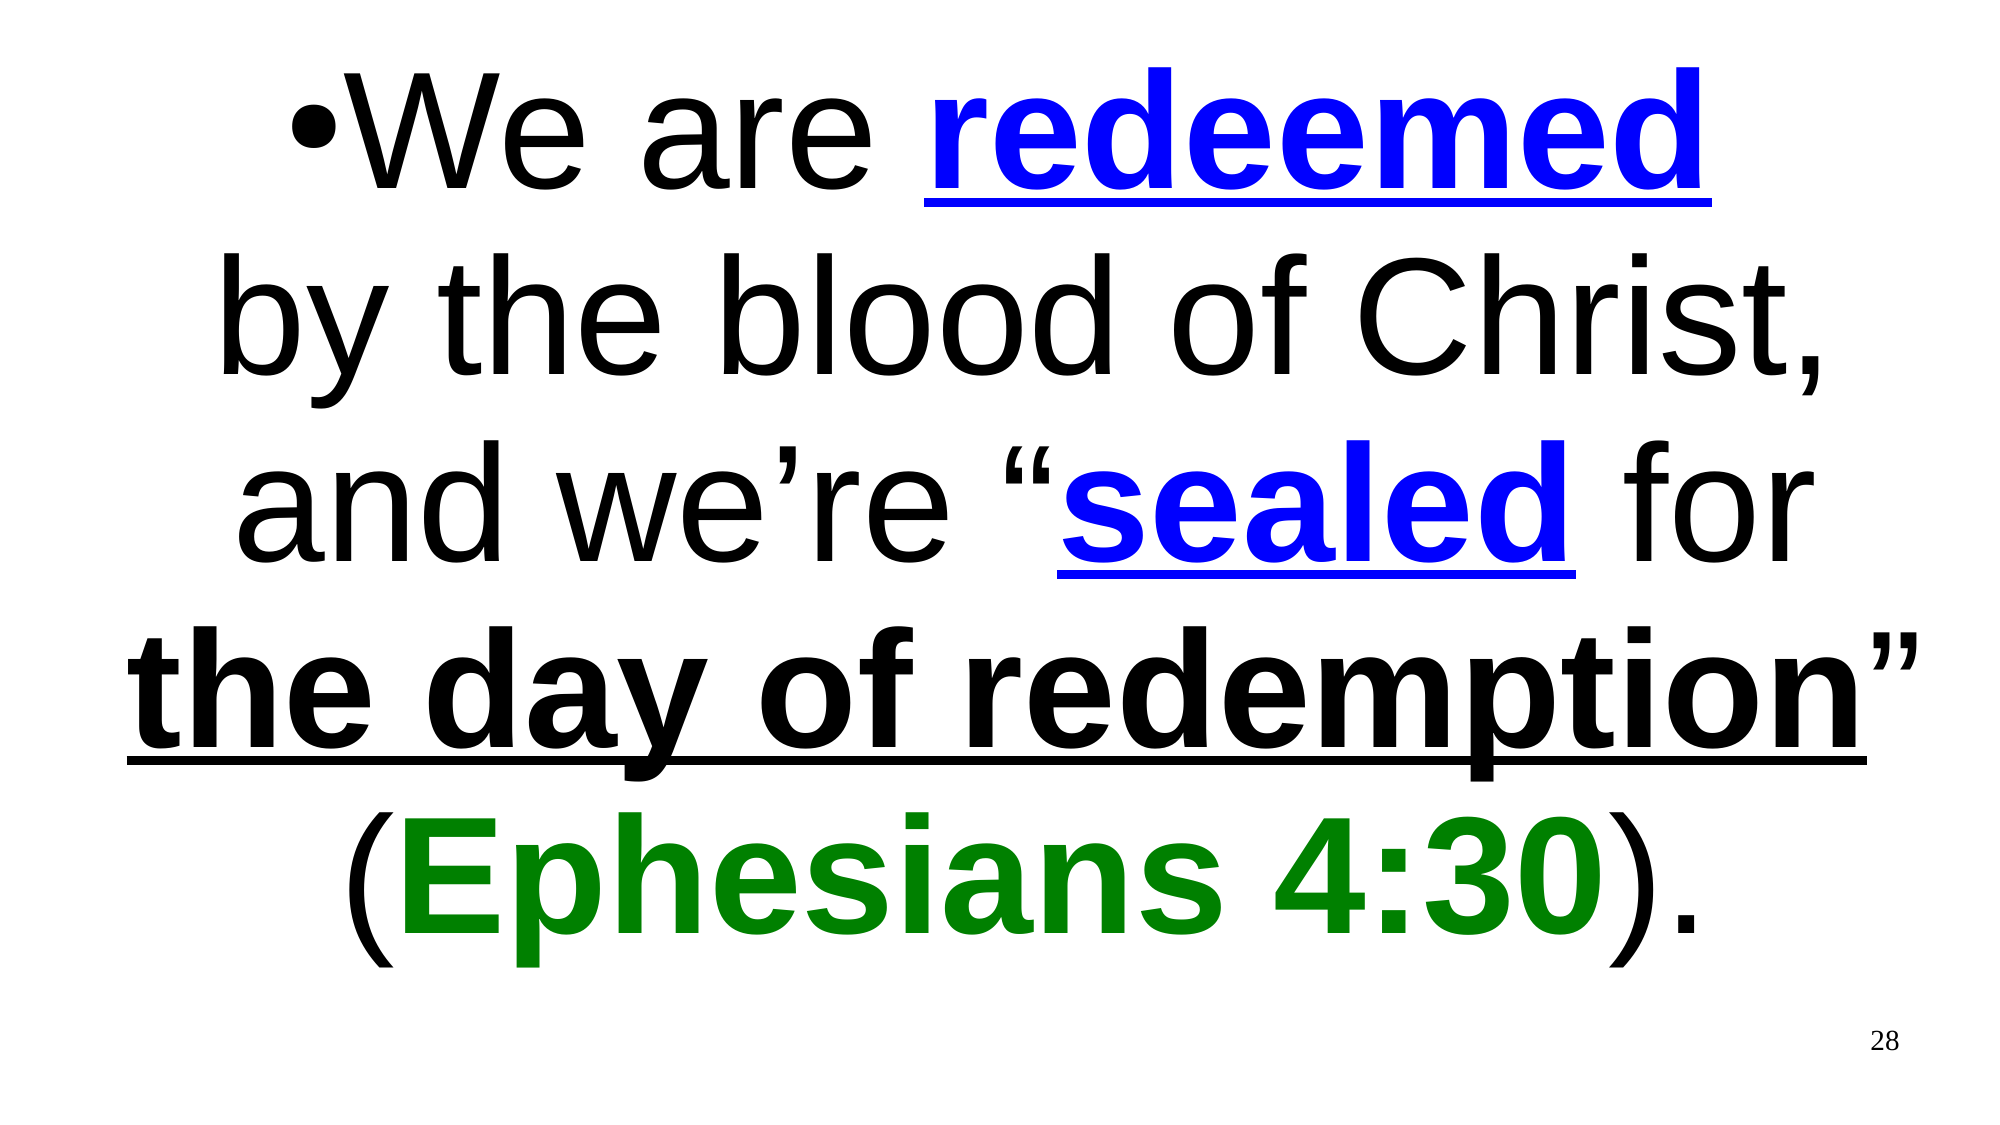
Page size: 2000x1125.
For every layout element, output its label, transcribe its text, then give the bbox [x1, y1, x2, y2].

list We are redeemed by the blood of Christ, and we’re “sealed for the day of redemption” (Ephesians 4:30). [37, 37, 1988, 1088]
